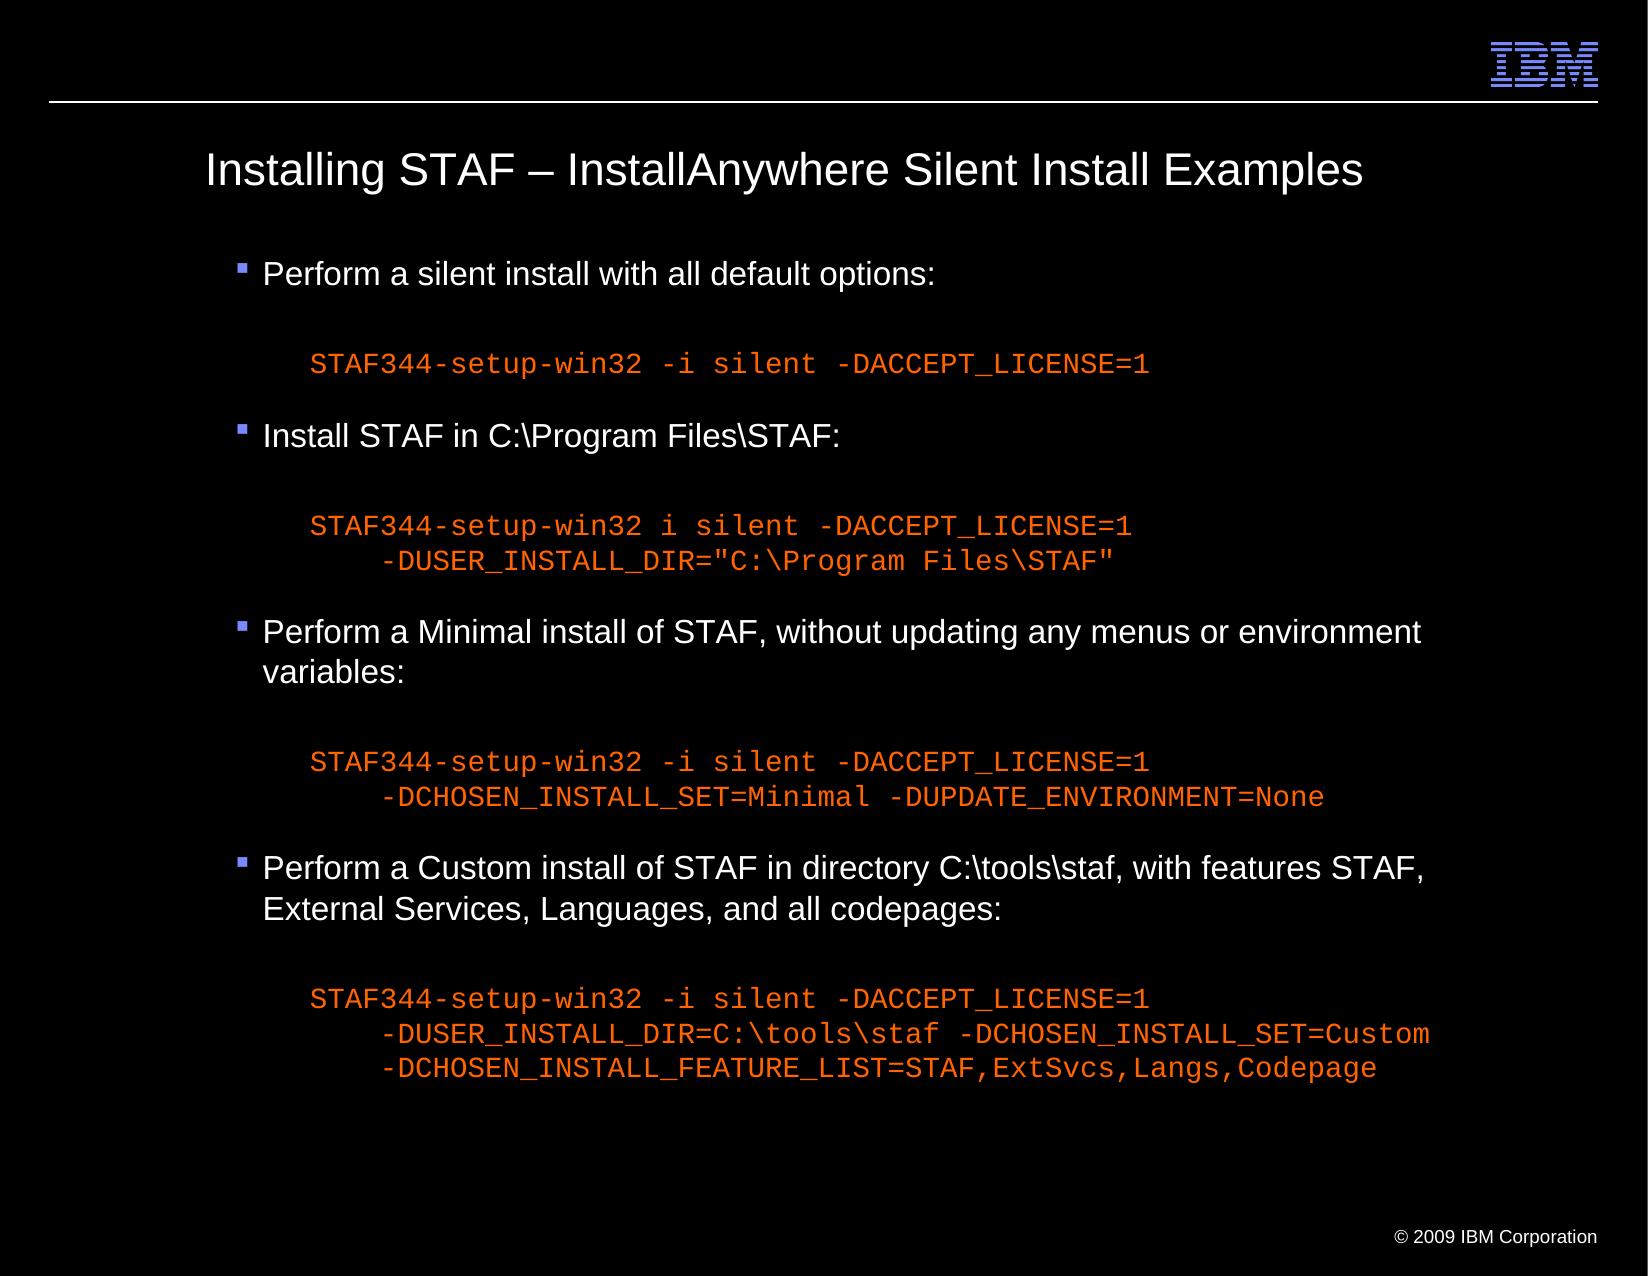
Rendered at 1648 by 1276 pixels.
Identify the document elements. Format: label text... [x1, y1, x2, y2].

title Installing STAF – InstallAnywhere Silent Install Examples [188, 137, 1648, 231]
text_box Perform a silent install with all default options: STAF344-setup-win32 -i silent -DACCEPT_LICENSE=1 Install STAF in C:\Program Files\STAF: STAF344-setup-win32 i silent -DACCEPT_LICENSE=1 -DUSER_INSTALL_DIR="C:\Program Files\STAF" Perform a Minimal install of STAF, without updating any menus or environment variables: STAF344-setup-win32 -i silent -DACCEPT_LICENSE=1 -DCHOSEN_INSTALL_SET=Minimal -DUPDATE_ENVIRONMENT=None Perform a Custom install of STAF in directory C:\tools\staf, with features STAF, External Services, Languages, and all codepages: STAF344-setup-win32 -i silent -DACCEPT_LICENSE=1 -DUSER_INSTALL_DIR=C:\tools\staf -DCHOSEN_INSTALL_SET=Custom -DCHOSEN_INSTALL_FEATURE_LIST=STAF,ExtSvcs,Langs,Codepage [235, 252, 1599, 1084]
picture [1491, 42, 1598, 87]
